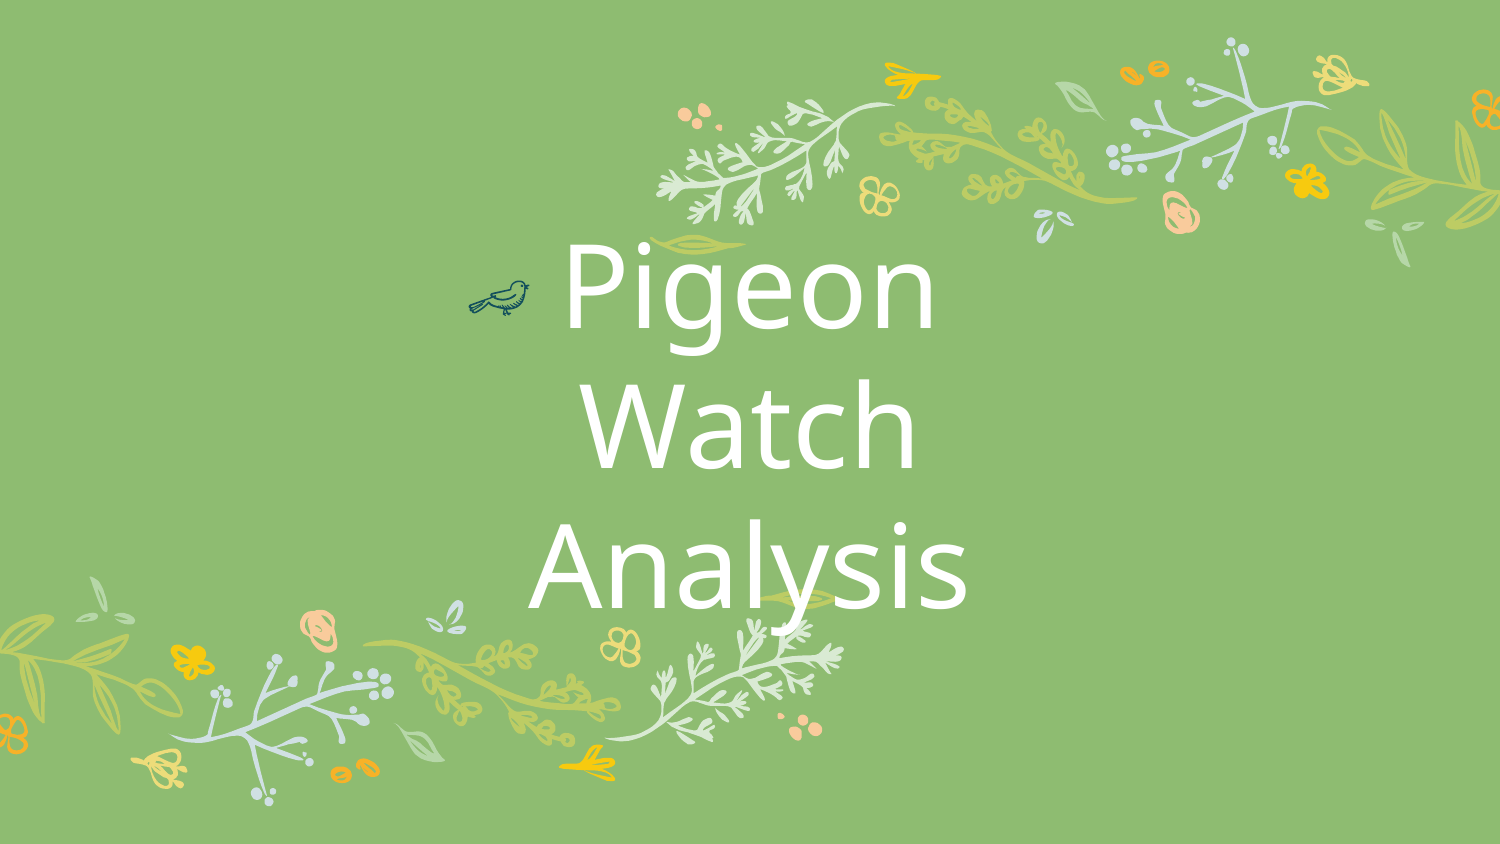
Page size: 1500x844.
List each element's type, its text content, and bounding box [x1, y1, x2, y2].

title Pigeon Watch Analysis [359, 326, 1141, 517]
text_box [468, 280, 530, 316]
